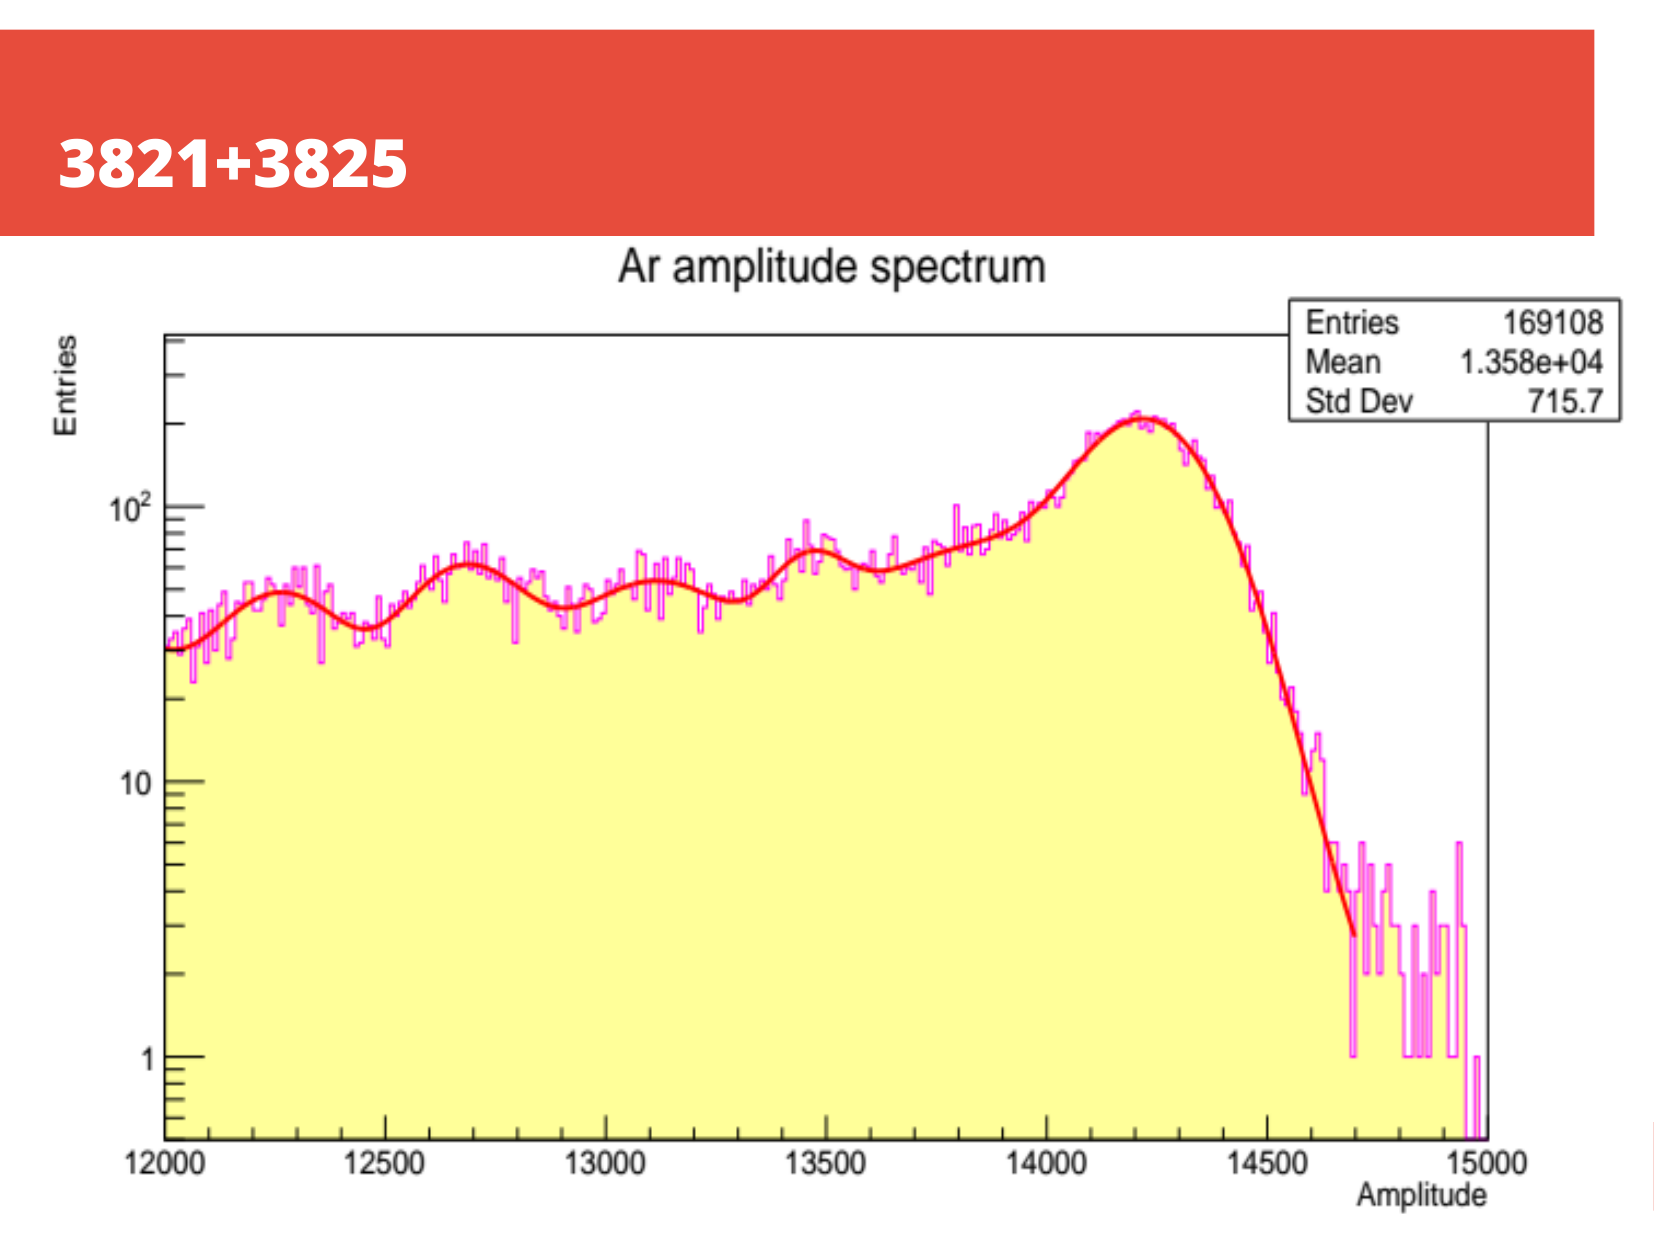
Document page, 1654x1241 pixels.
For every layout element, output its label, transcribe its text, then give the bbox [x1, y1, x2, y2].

title 3821+3825 [59, 59, 1595, 207]
picture [0, 236, 1654, 1241]
